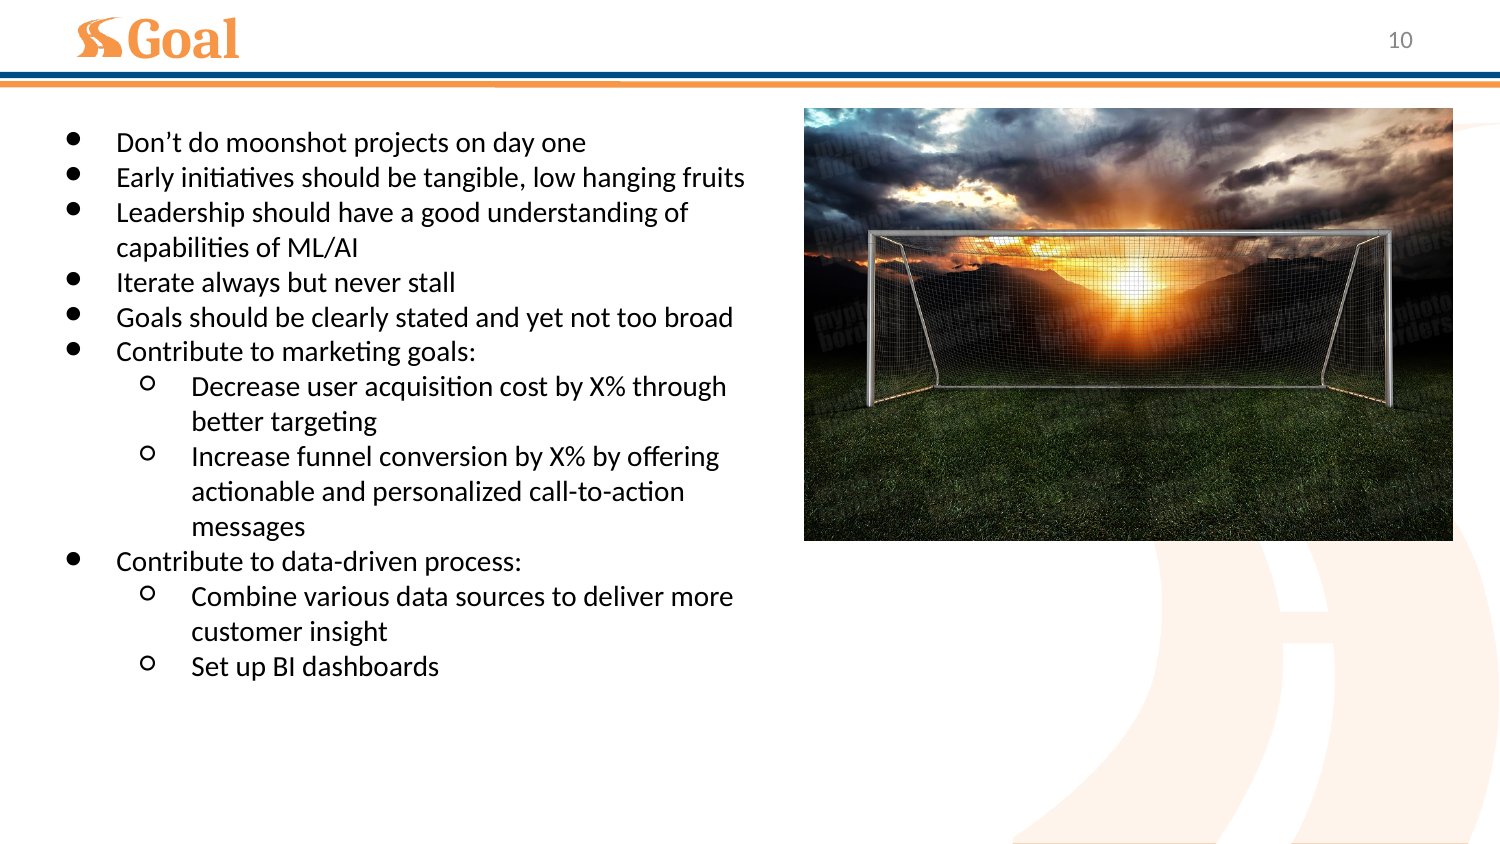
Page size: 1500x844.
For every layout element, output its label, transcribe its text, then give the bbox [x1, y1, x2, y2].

text_box Don’t do moonshot projects on day one Early initiatives should be tangible, low hanging fruits Leadership should have a good understanding of capabilities of ML/AI Iterate always but never stall Goals should be clearly stated and yet not too broad Contribute to marketing goals: Decrease user acquisition cost by X% through better targeting Increase funnel conversion by X% by offering actionable and personalized call-to-action messages Contribute to data-driven process: Combine various data sources to deliver more customer insight Set up BI dashboards [26, 108, 768, 818]
picture [804, 93, 1500, 541]
title Goal [112, 9, 1013, 60]
slide_number <number> [1078, 16, 1429, 61]
picture [68, 14, 112, 57]
